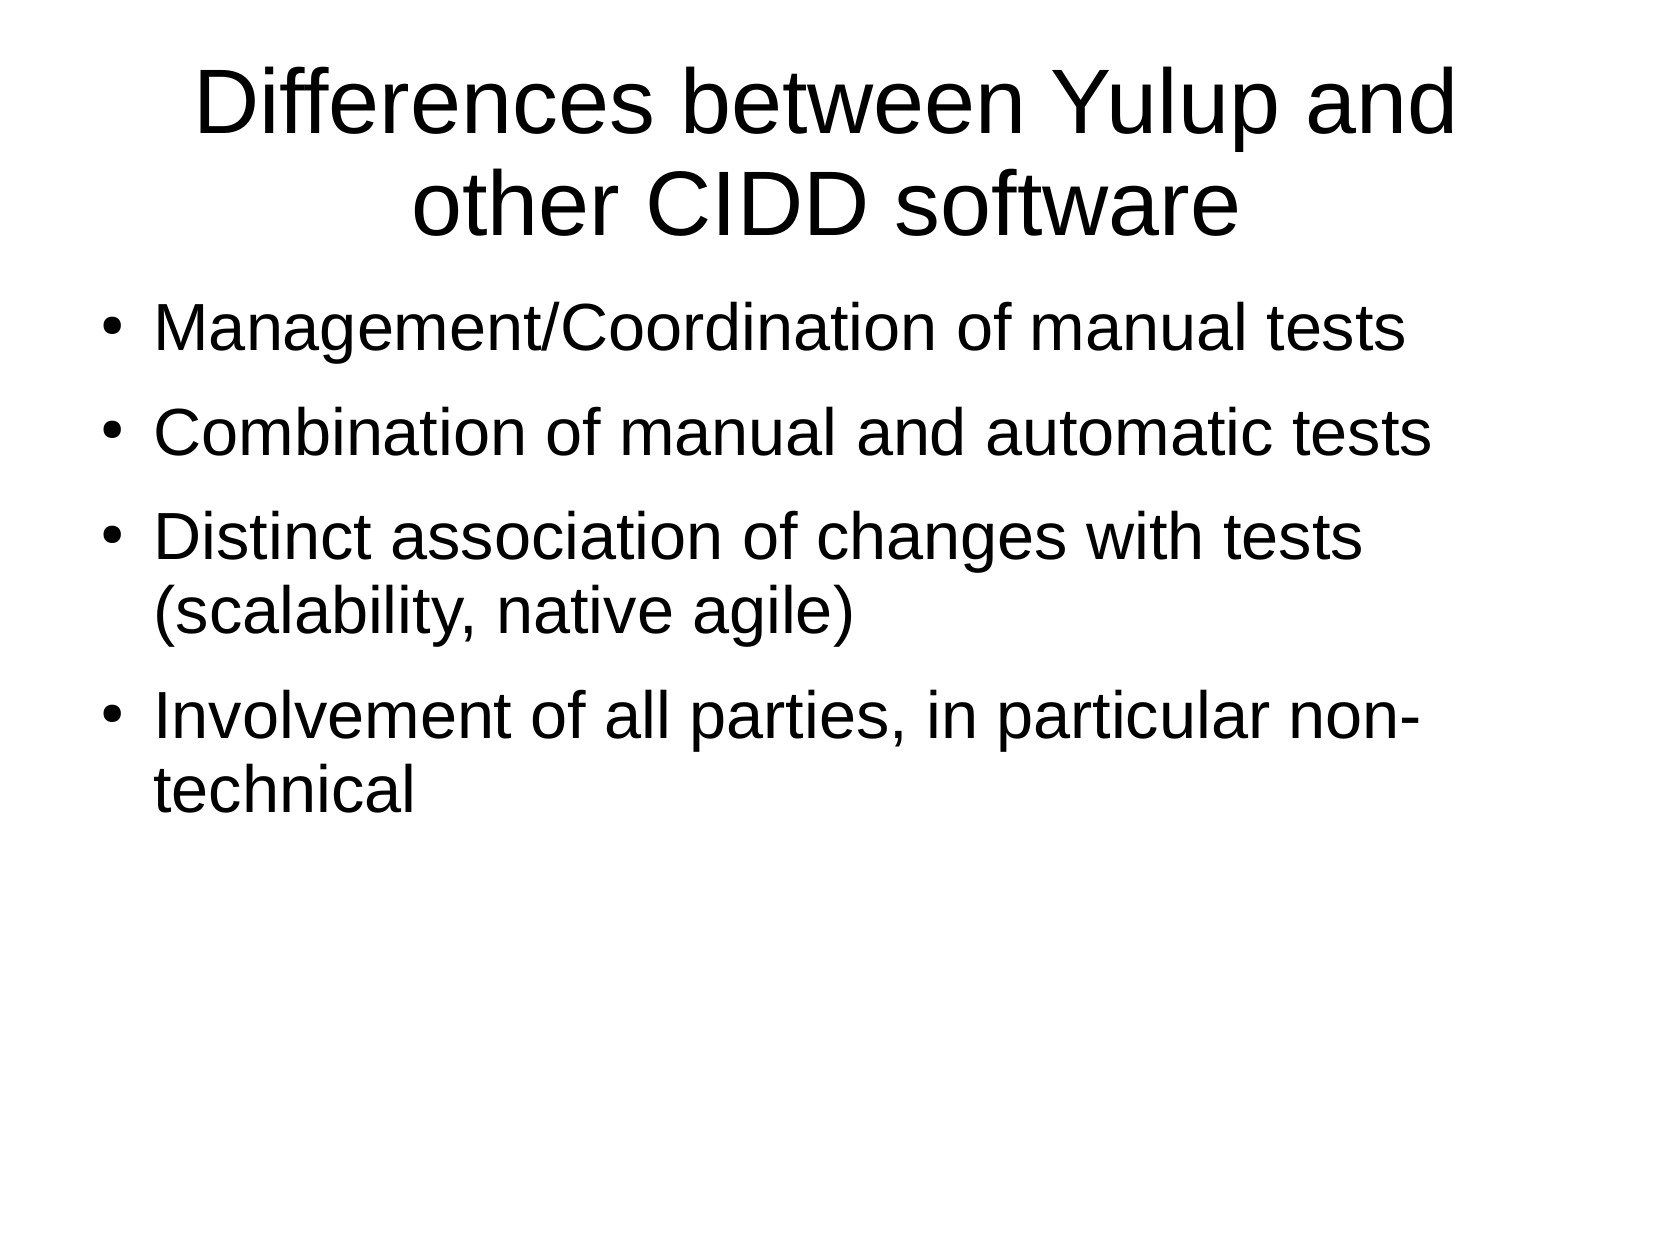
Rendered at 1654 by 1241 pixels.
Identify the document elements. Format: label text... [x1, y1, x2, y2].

list Management/Coordination of manual tests Combination of manual and automatic tests Distinct association of changes with tests (scalability, native agile) Involvement of all parties, in particular non-technical [82, 290, 1571, 1109]
title Differences between Yulup and other CIDD software [82, 49, 1571, 257]
